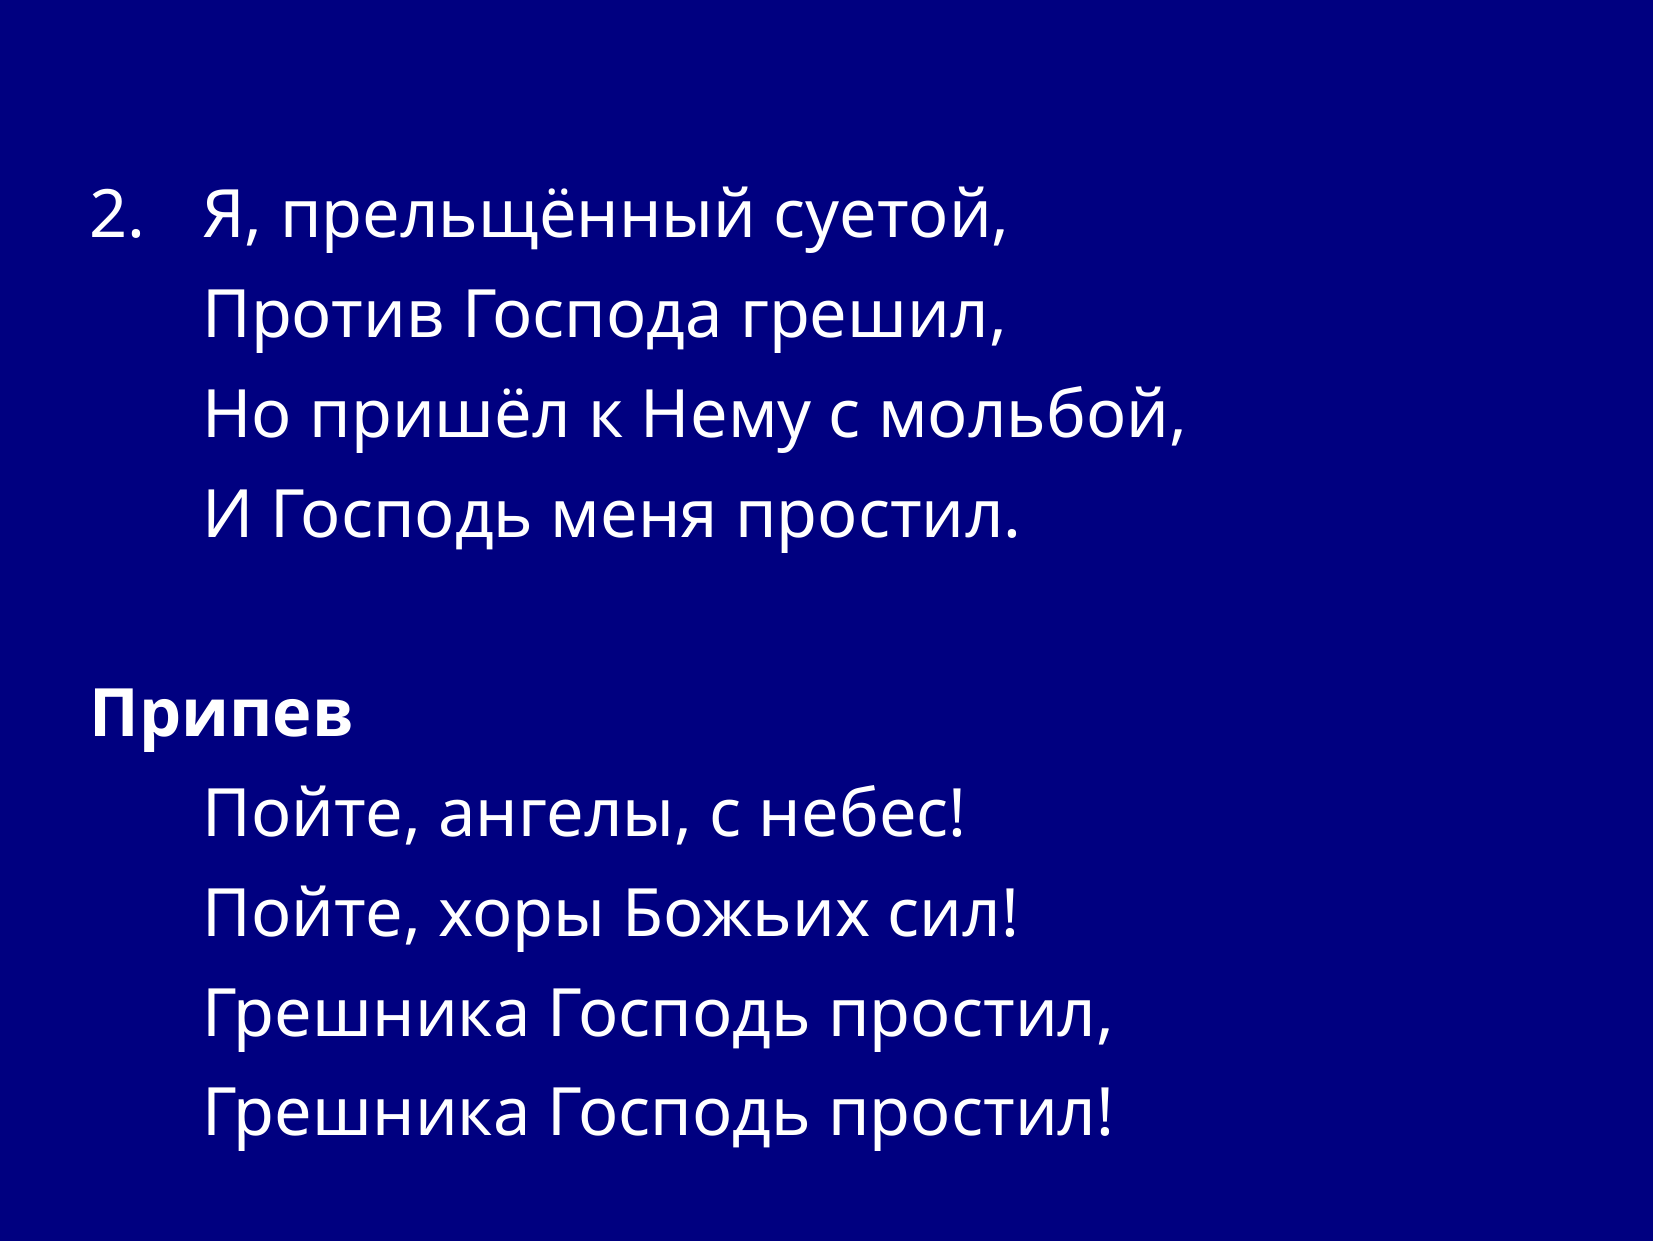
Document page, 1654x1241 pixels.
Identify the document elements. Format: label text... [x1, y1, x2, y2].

text_box 2. Я, прельщённый суетой, Против Господа грешил, Но пришёл к Нему с мольбой, И Господь меня простил. Припев Пойте, ангелы, с небес! Пойте, хоры Божьих сил! Грешника Господь простил, Грешника Господь простил! [75, 150, 1576, 1163]
